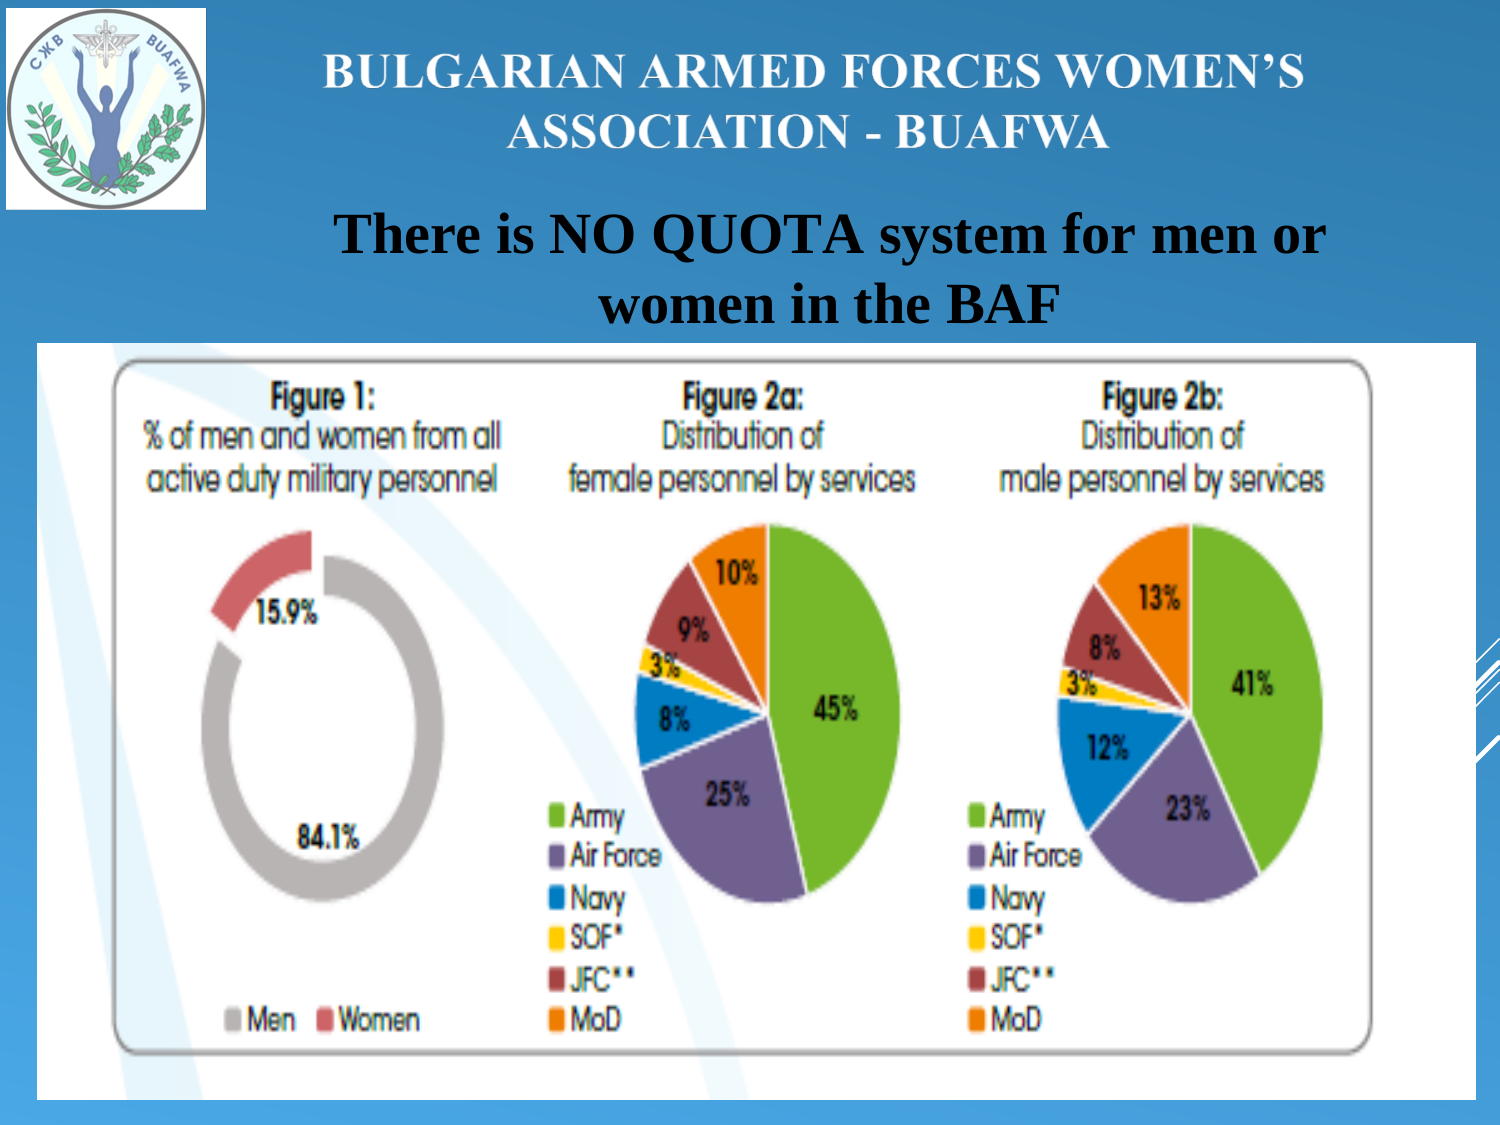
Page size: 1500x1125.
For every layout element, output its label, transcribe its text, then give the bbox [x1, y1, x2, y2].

picture [37, 343, 1476, 1101]
text_box There is NO QUOTA system for men or women in the BAF [249, 187, 1411, 343]
picture [6, 8, 1360, 230]
